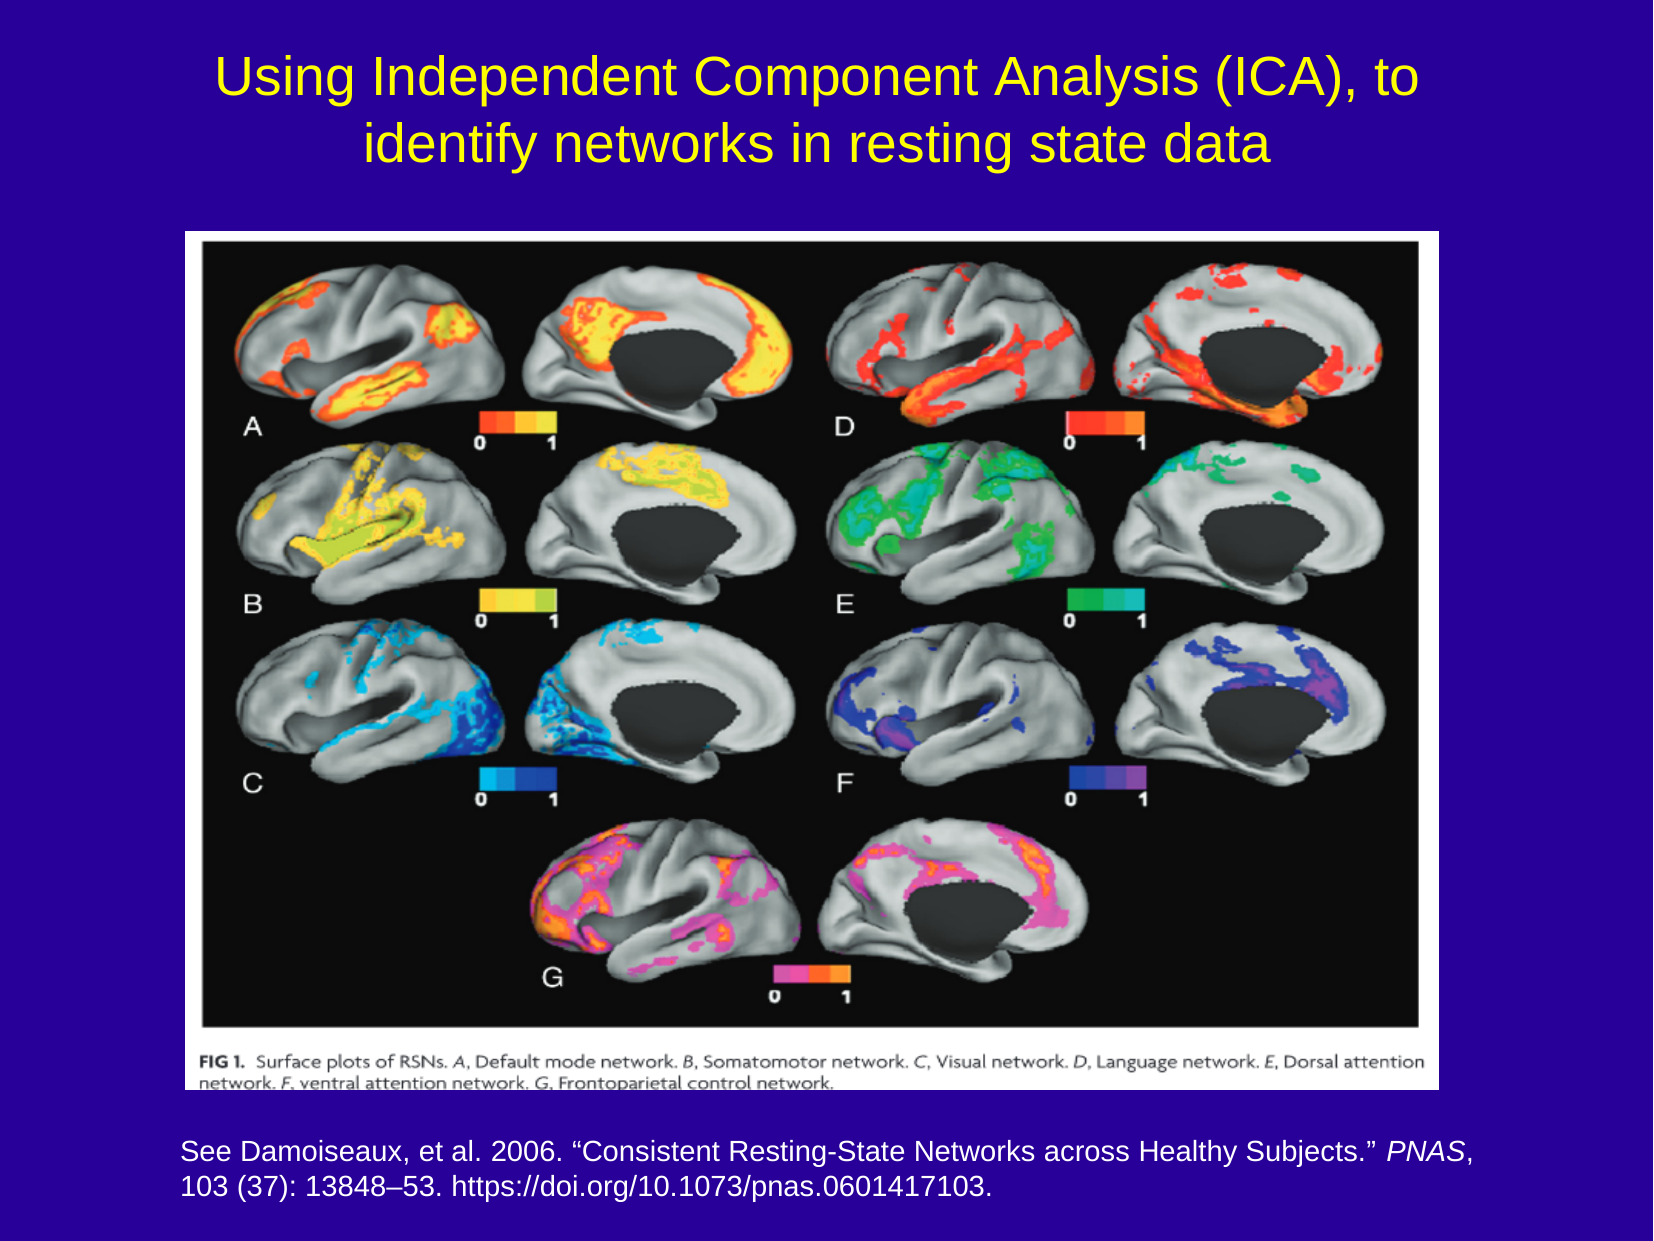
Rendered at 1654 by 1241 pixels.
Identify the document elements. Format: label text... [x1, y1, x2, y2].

picture [185, 231, 1439, 1090]
text_box Using Independent Component Analysis (ICA), to identify networks in resting state data [115, 33, 1521, 181]
text_box See Damoiseaux, et al. 2006. “Consistent Resting-State Networks across Healthy Subjects.” PNAS, 103 (37): 13848–53. https://doi.org/10.1073/pnas.0601417103. [165, 1124, 1505, 1233]
